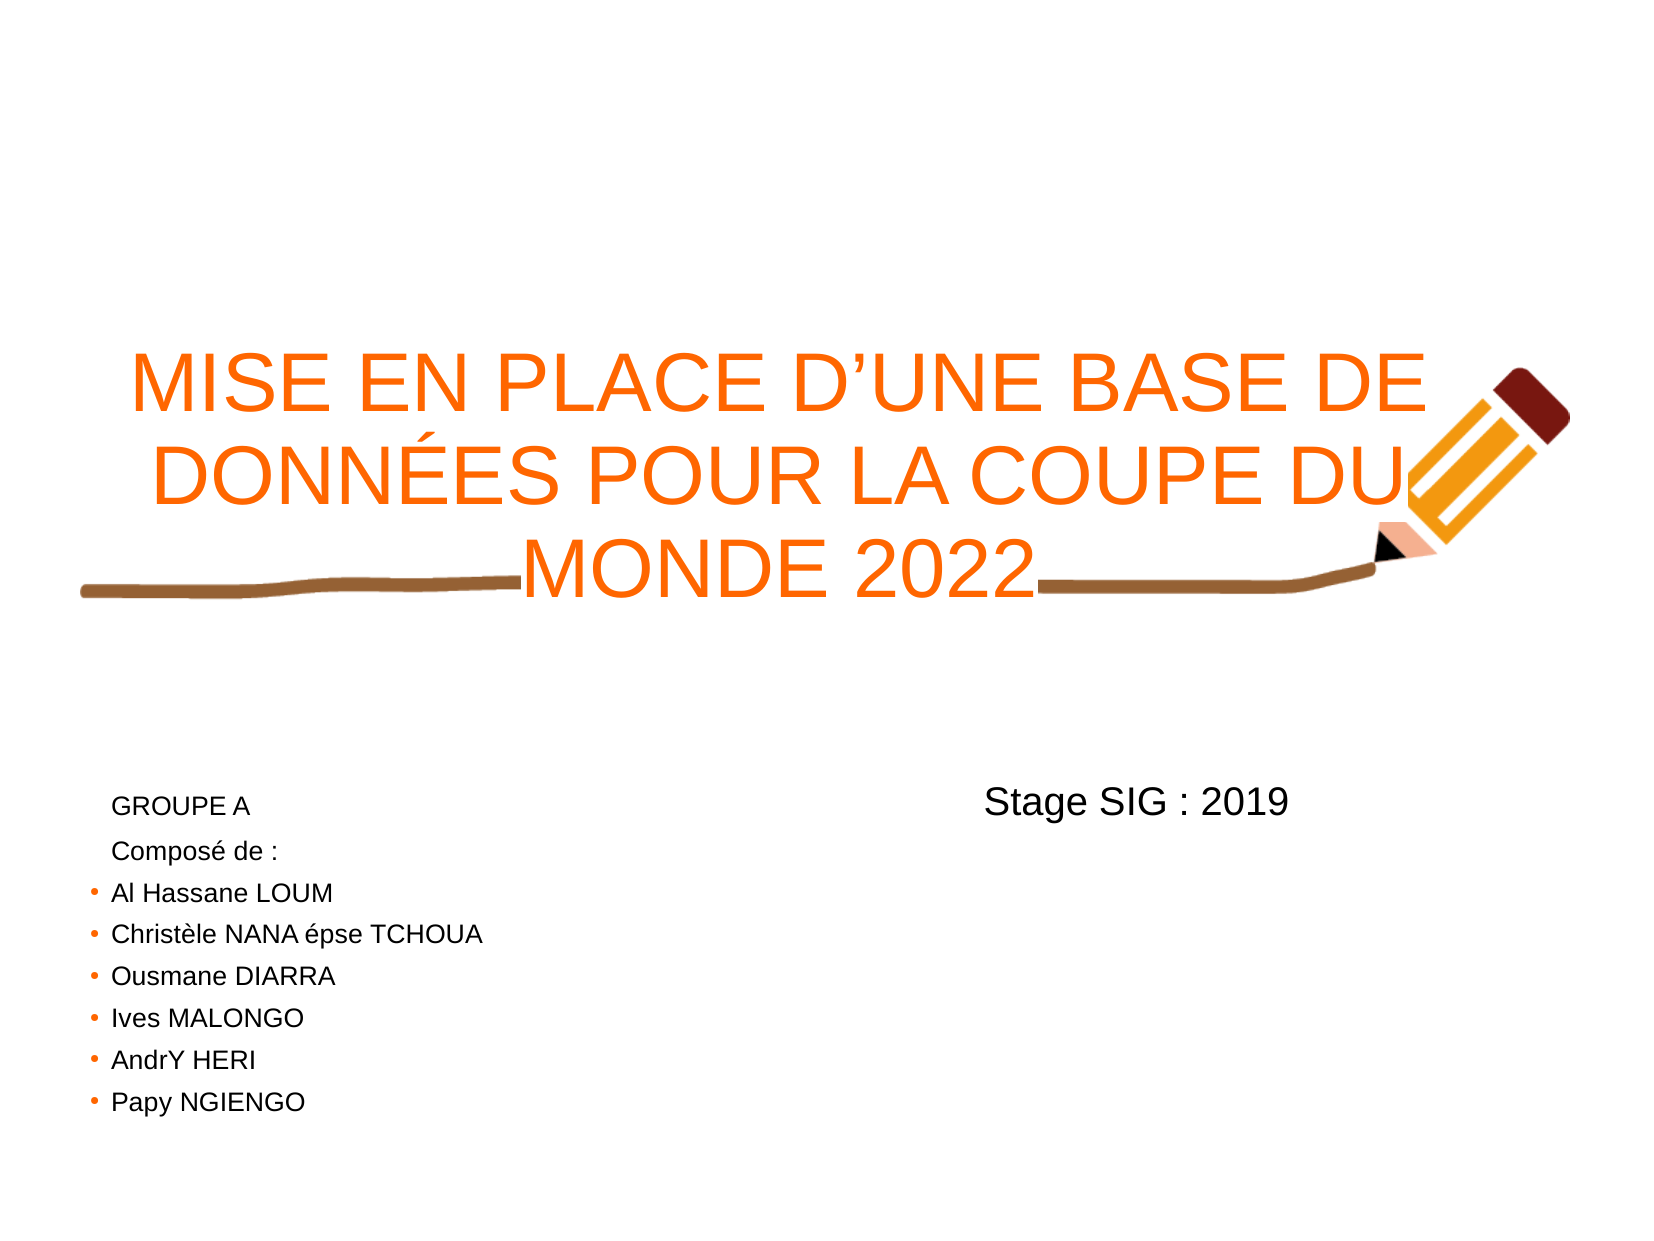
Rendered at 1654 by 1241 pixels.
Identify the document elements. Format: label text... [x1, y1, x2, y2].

picture [1477, 367, 1570, 603]
title MISE EN PLACE D’UNE BASE DE DONNÉES POUR LA COUPE DU MONDE 2022 [82, 301, 1477, 650]
list GROUPE A Stage SIG : 2019 Composé de : Al Hassane LOUM Christèle NANA épse TCHOUA Ousmane DIARRA Ives MALONGO AndrY HERI Papy NGIENGO [82, 779, 1630, 1122]
